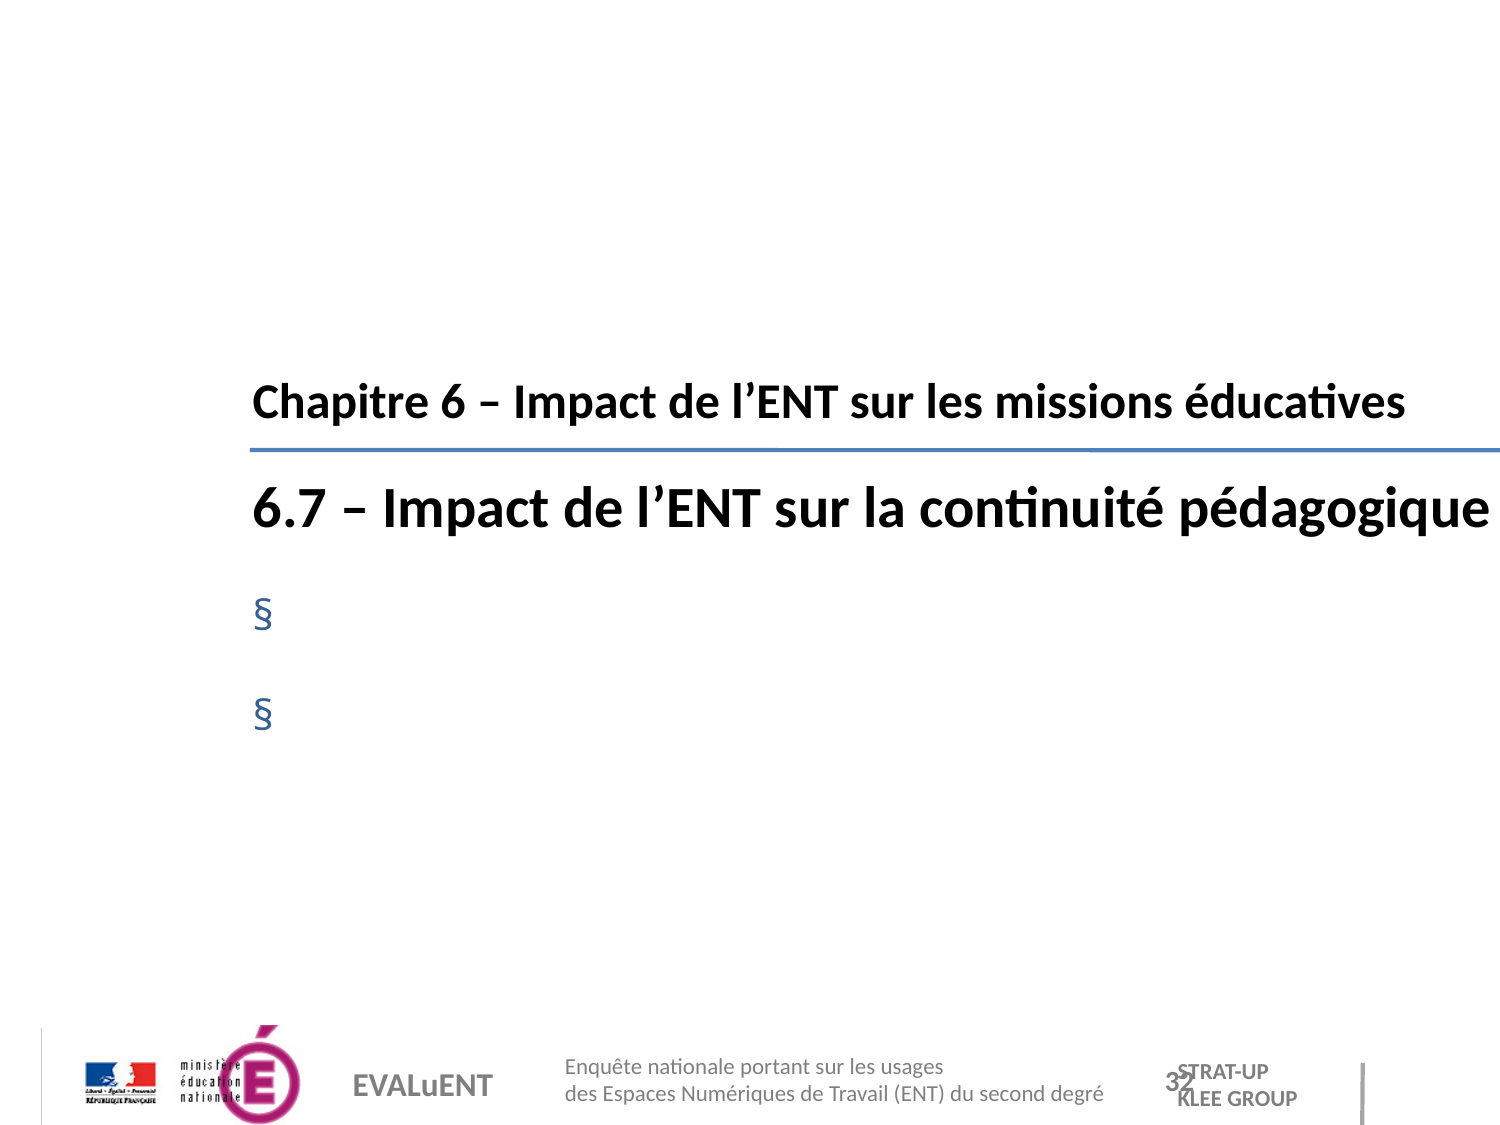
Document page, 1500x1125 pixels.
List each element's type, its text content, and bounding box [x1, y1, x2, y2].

text_box [1074, 1050, 1426, 1110]
text_box Chapitre 6 – Impact de l’ENT sur les missions éducatives 6.7 – Impact de l’ENT sur la continuité pédagogique [237, 361, 1500, 742]
